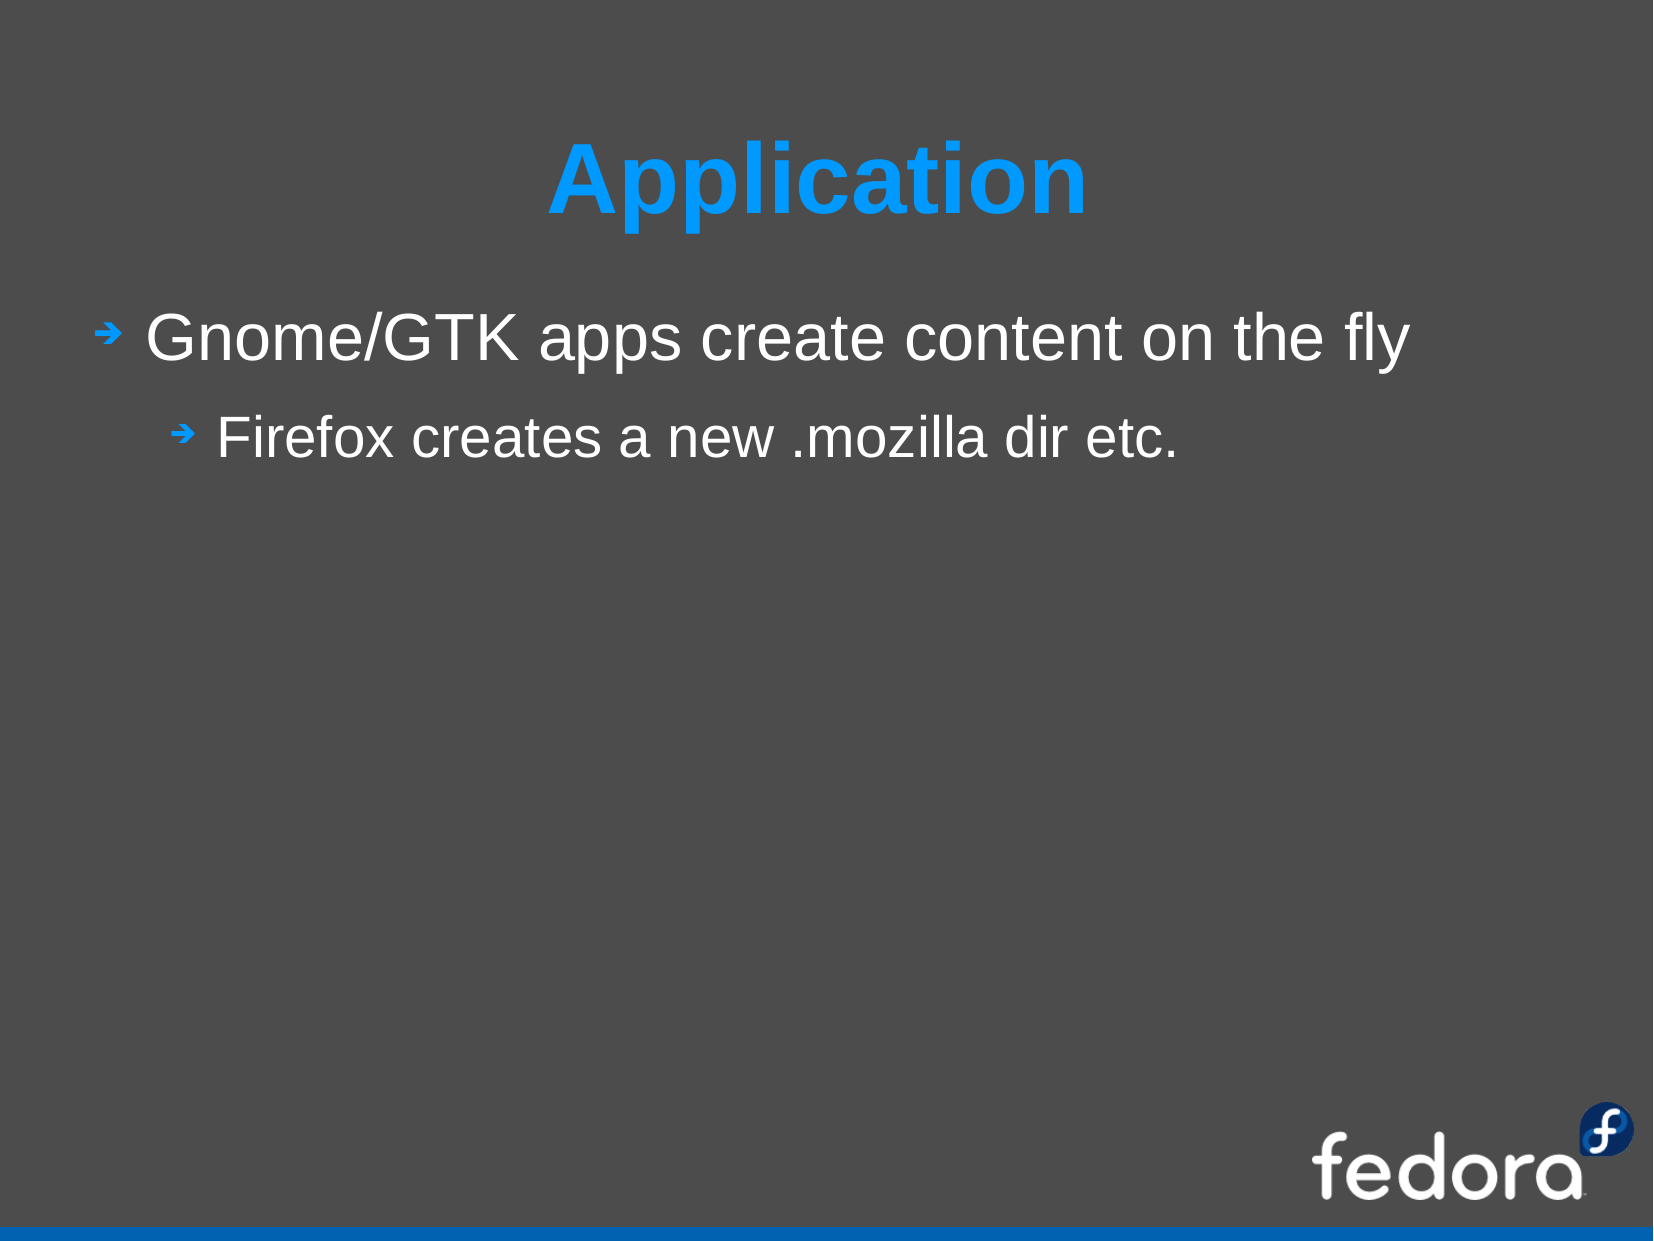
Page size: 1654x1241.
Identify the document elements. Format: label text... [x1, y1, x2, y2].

list Gnome/GTK apps create content on the fly Firefox creates a new .mozilla dir etc. [74, 300, 1575, 1067]
picture [1312, 1102, 1634, 1200]
title Application [112, 82, 1524, 275]
